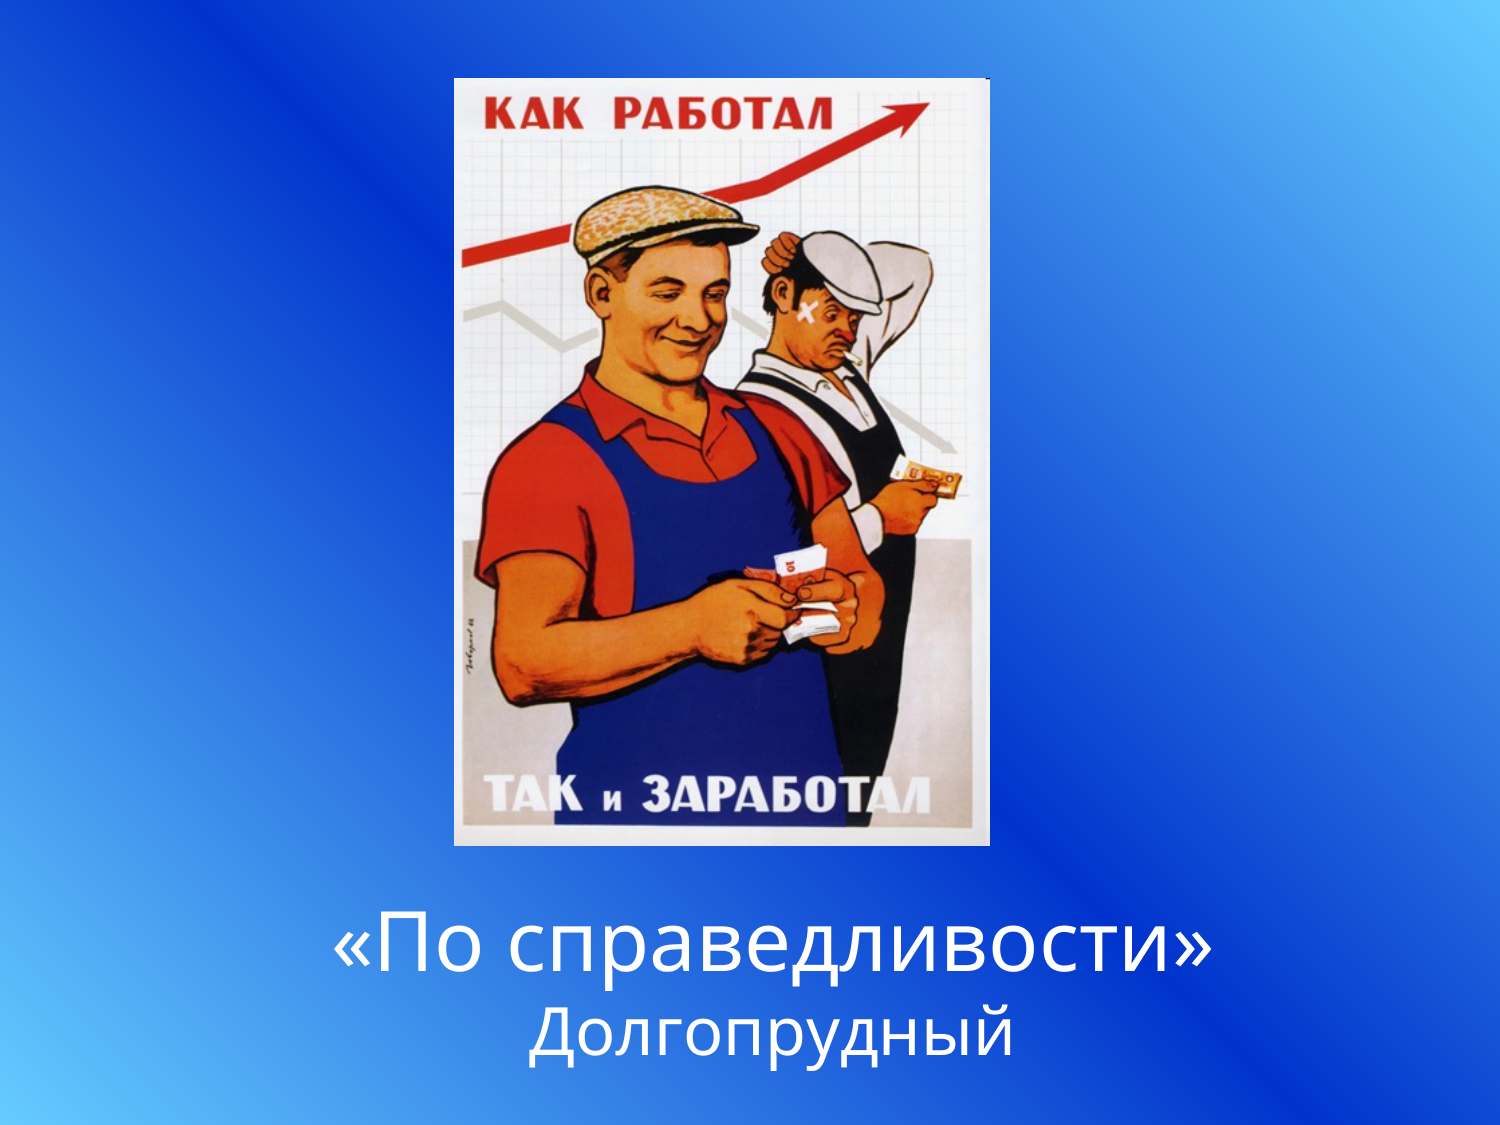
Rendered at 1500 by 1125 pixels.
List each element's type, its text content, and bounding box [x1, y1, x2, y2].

text_box «По справедливости» Долгопрудный [135, 857, 1411, 1099]
picture [454, 78, 990, 846]
